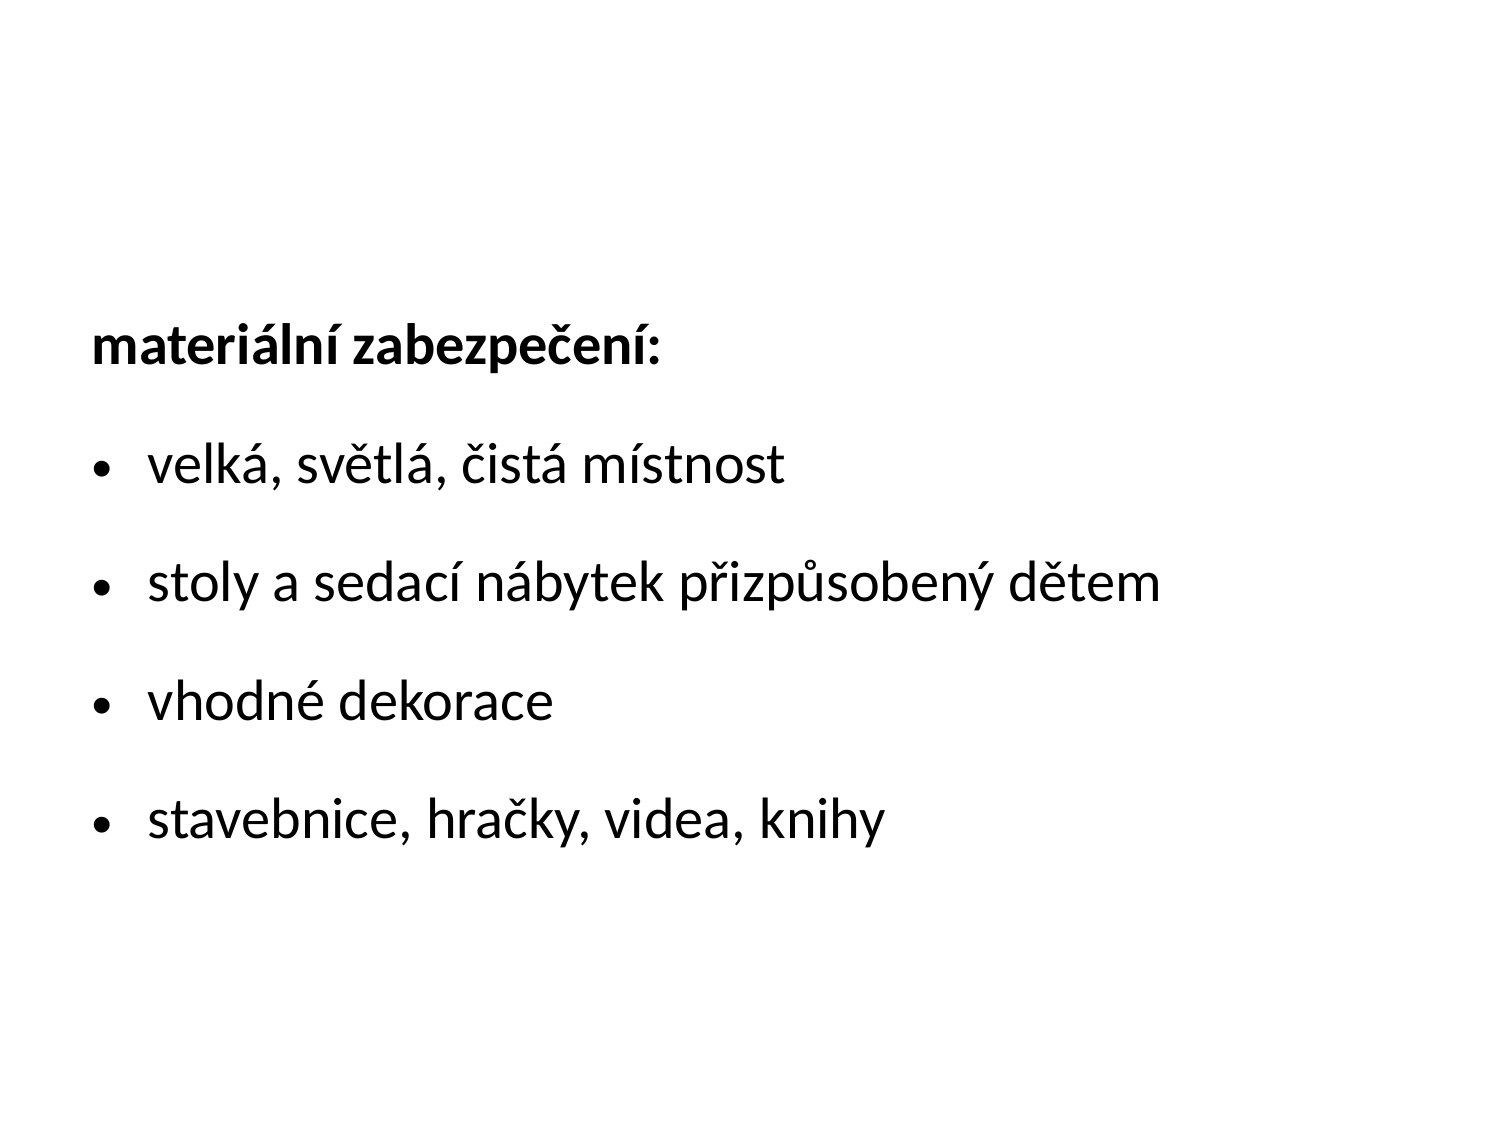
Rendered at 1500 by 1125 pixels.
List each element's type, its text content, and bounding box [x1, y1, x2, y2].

list materiální zabezpečení: velká, světlá, čistá místnost stoly a sedací nábytek přizpůsobený dětem vhodné dekorace stavebnice, hračky, videa, knihy [76, 267, 1427, 1010]
